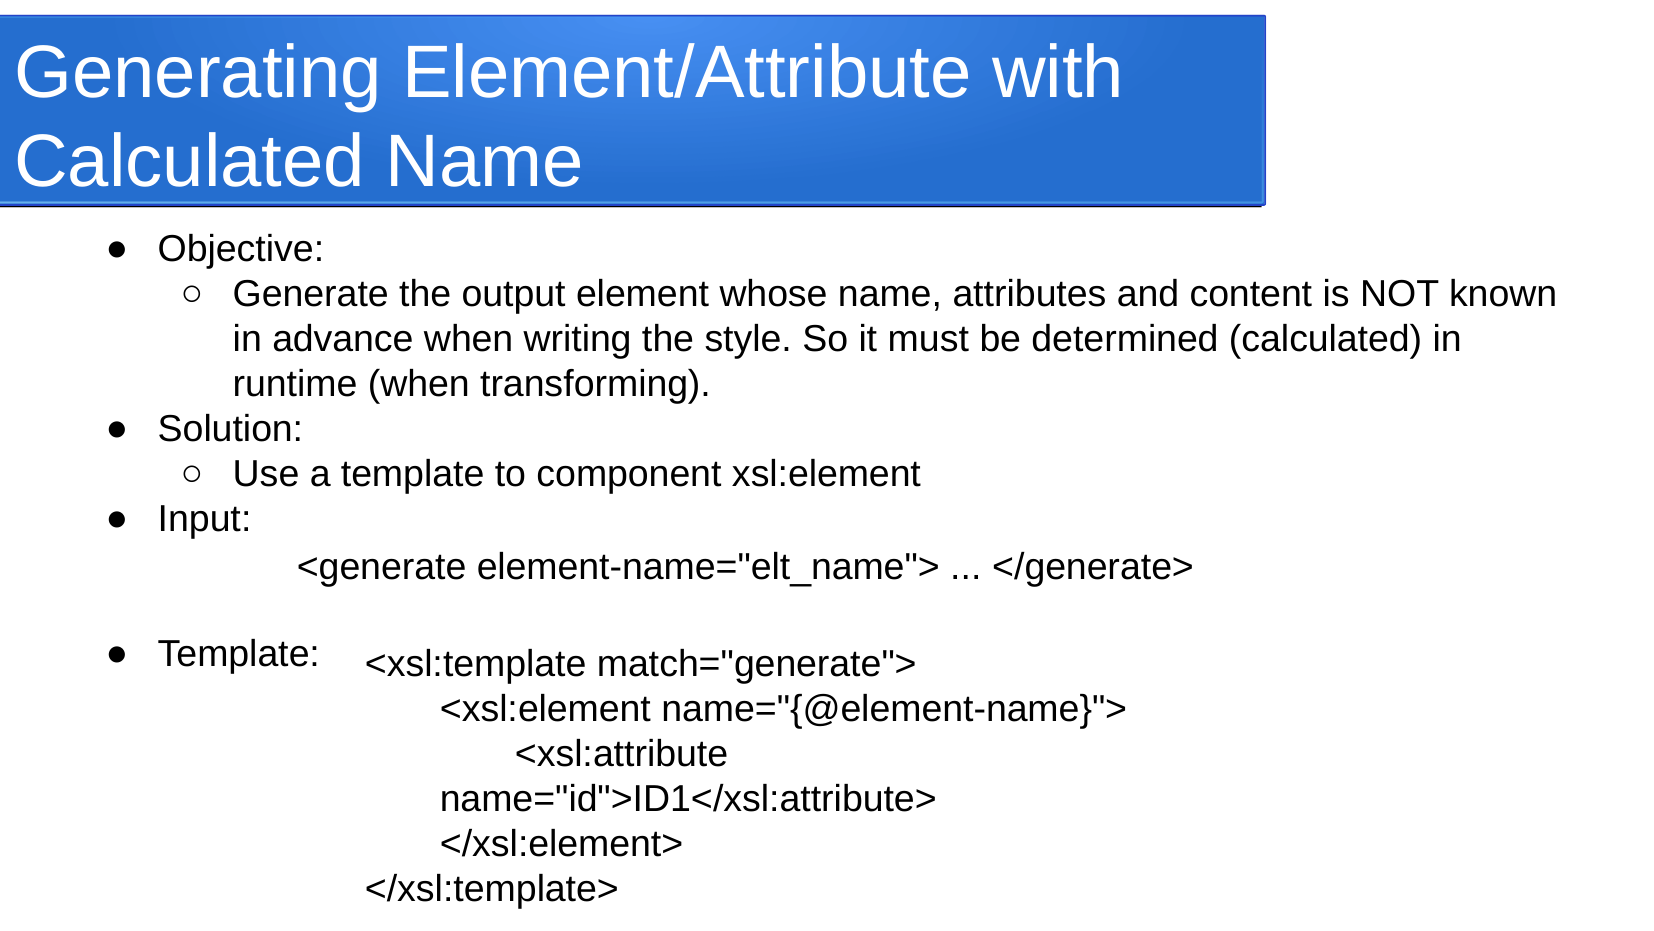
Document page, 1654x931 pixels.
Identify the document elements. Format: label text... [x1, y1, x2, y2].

title Generating Element/Attribute with Calculated Name [14, 35, 1235, 189]
list Objective: Generate the output element whose name, attributes and content is NOT known in advance when writing the style. So it must be determined (calculated) in runtime (when transforming). Solution: Use a template to component xsl:element Input: Template: [82, 224, 1571, 868]
text_box <generate element-name="elt_name"> ... </generate> [281, 527, 1319, 625]
picture [0, 13, 1269, 211]
text_box <xsl:template match="generate"> <xsl:element name="{@element-name}"> <xsl:attribute name="id">ID1</xsl:attribute> </xsl:element> </xsl:template> [349, 624, 1160, 911]
